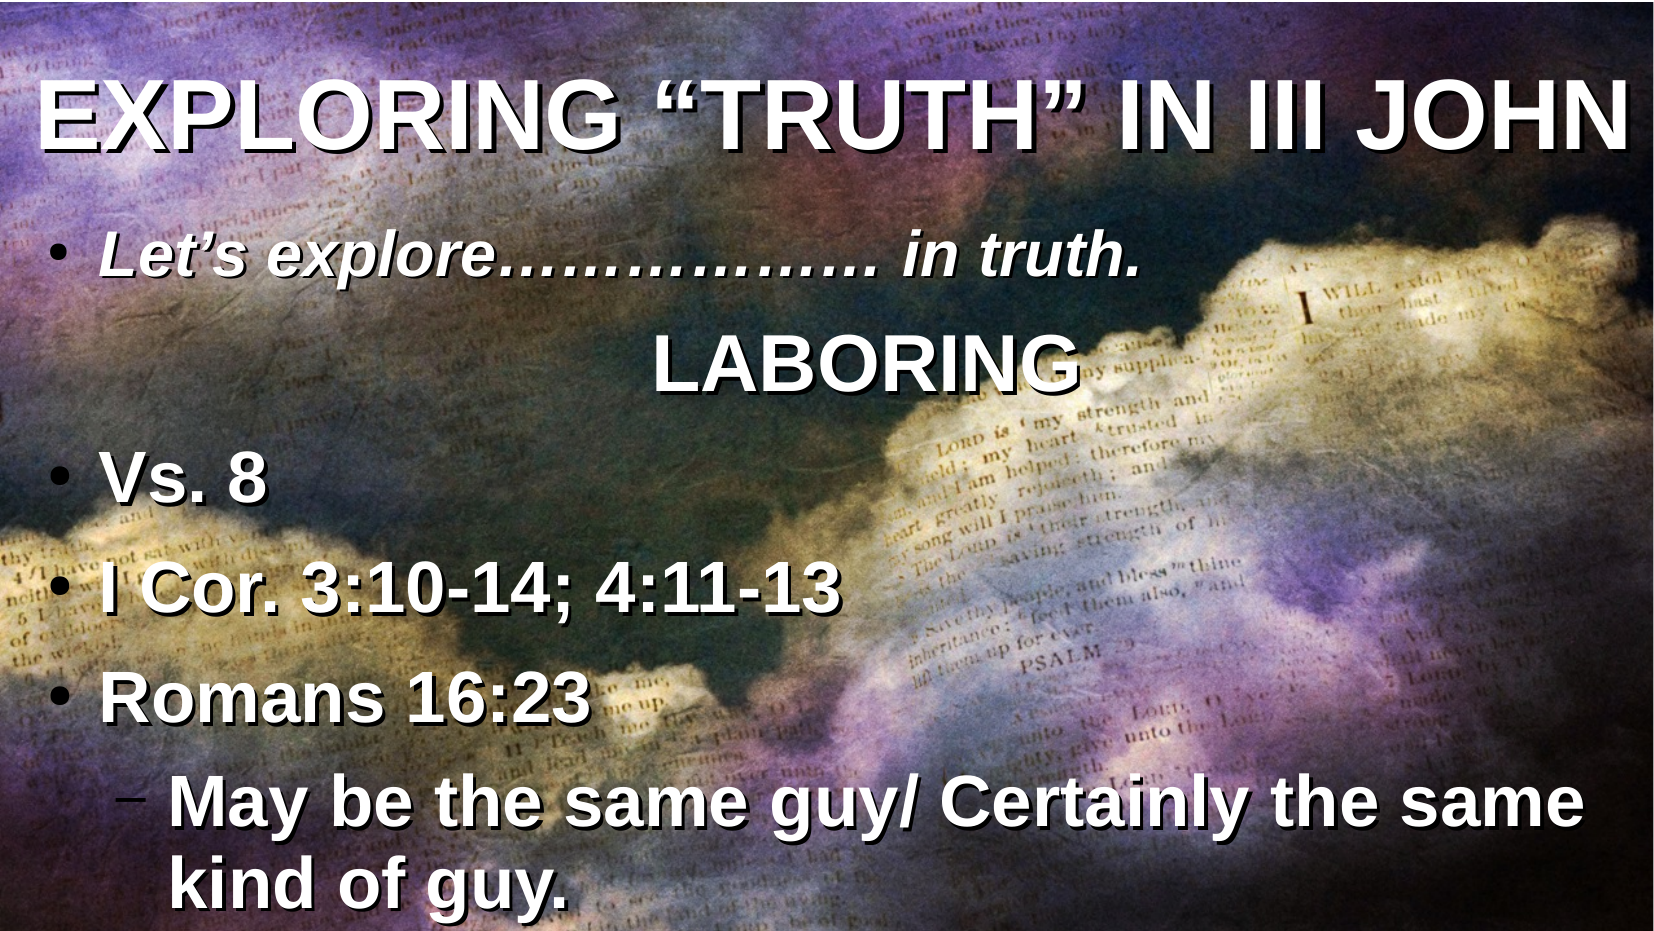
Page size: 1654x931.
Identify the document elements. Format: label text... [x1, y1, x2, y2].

list Let’s explore……………… in truth. LABORING Vs. 8 I Cor. 3:10-14; 4:11-13 Romans 16:23 May be the same guy/ Certainly the same kind of guy. [30, 217, 1636, 931]
picture [0, 2, 1654, 931]
title EXPLORING “TRUTH” IN III JOHN [15, 37, 1654, 193]
